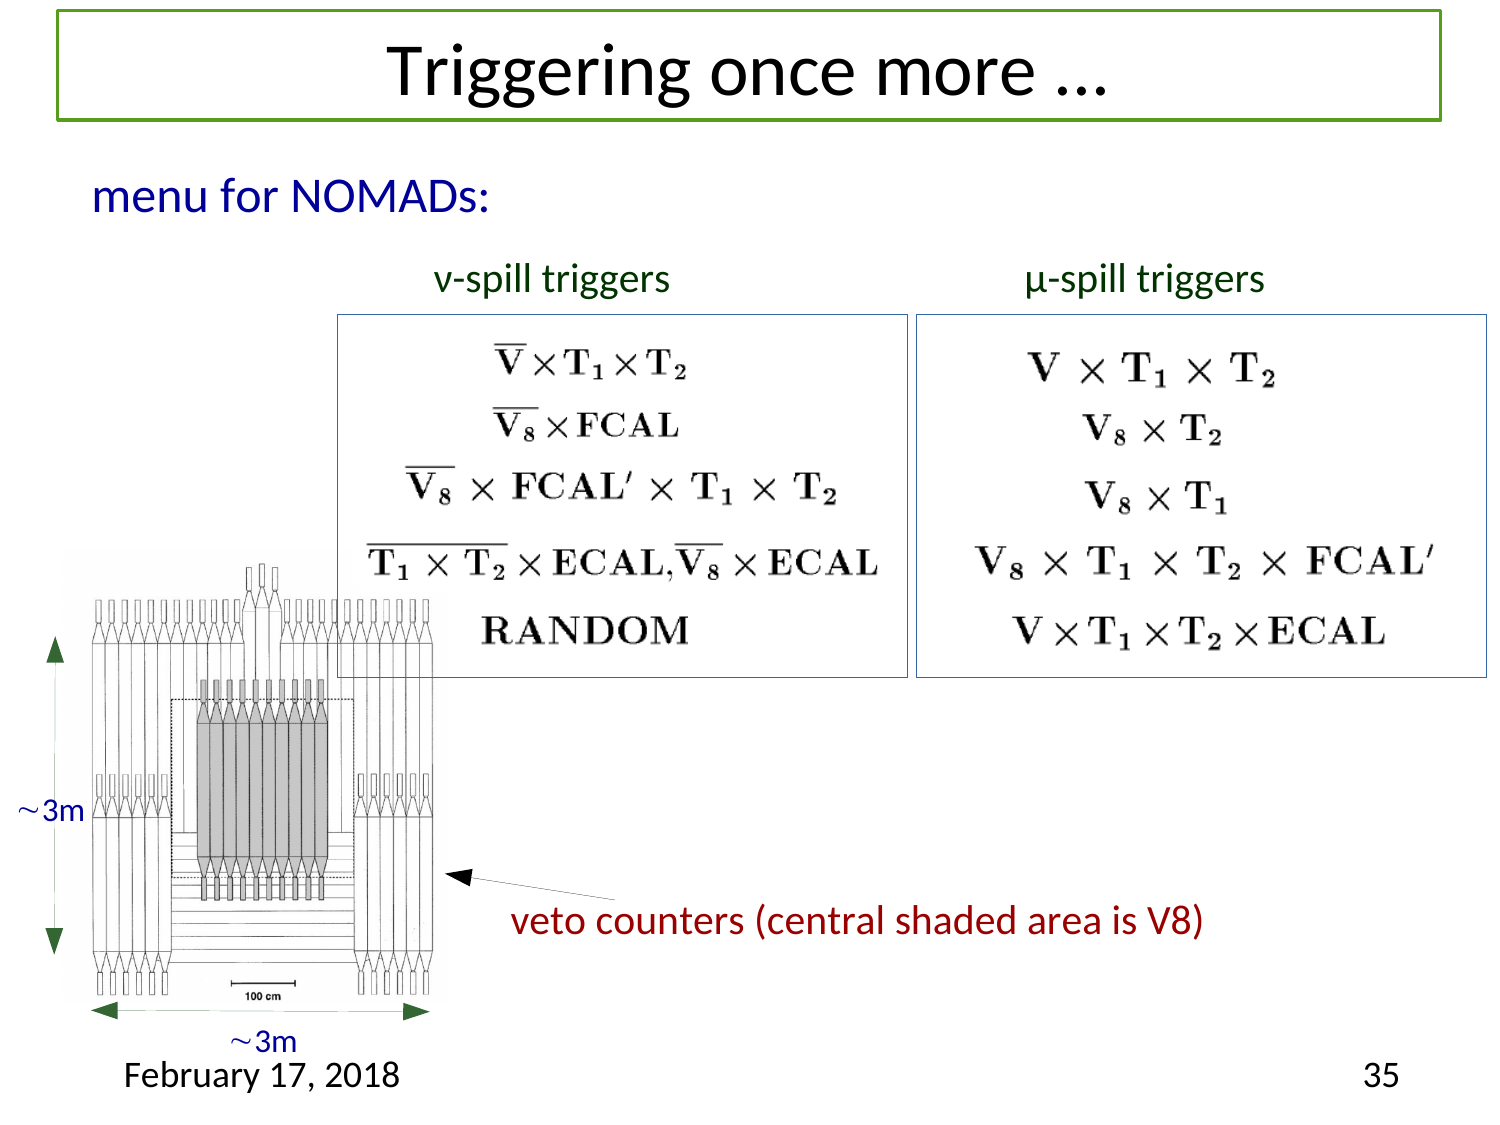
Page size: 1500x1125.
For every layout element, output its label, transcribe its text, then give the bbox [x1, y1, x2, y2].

picture [488, 331, 690, 384]
picture [338, 526, 883, 677]
picture [387, 451, 856, 515]
list menu for NOMADs: [30, 154, 564, 223]
picture [1005, 603, 1387, 657]
list veto counters (central shaded area is V8) [449, 885, 1261, 961]
picture [966, 398, 1442, 590]
picture [478, 394, 688, 447]
list ~3m [213, 1011, 318, 1069]
title Triggering once more ... [57, 10, 1441, 121]
list ν-spill triggers [372, 243, 868, 311]
picture [59, 548, 450, 1004]
picture [478, 604, 688, 647]
list μ-spill triggers [963, 243, 1459, 311]
list ~3m [0, 780, 105, 839]
picture [1020, 342, 1282, 396]
